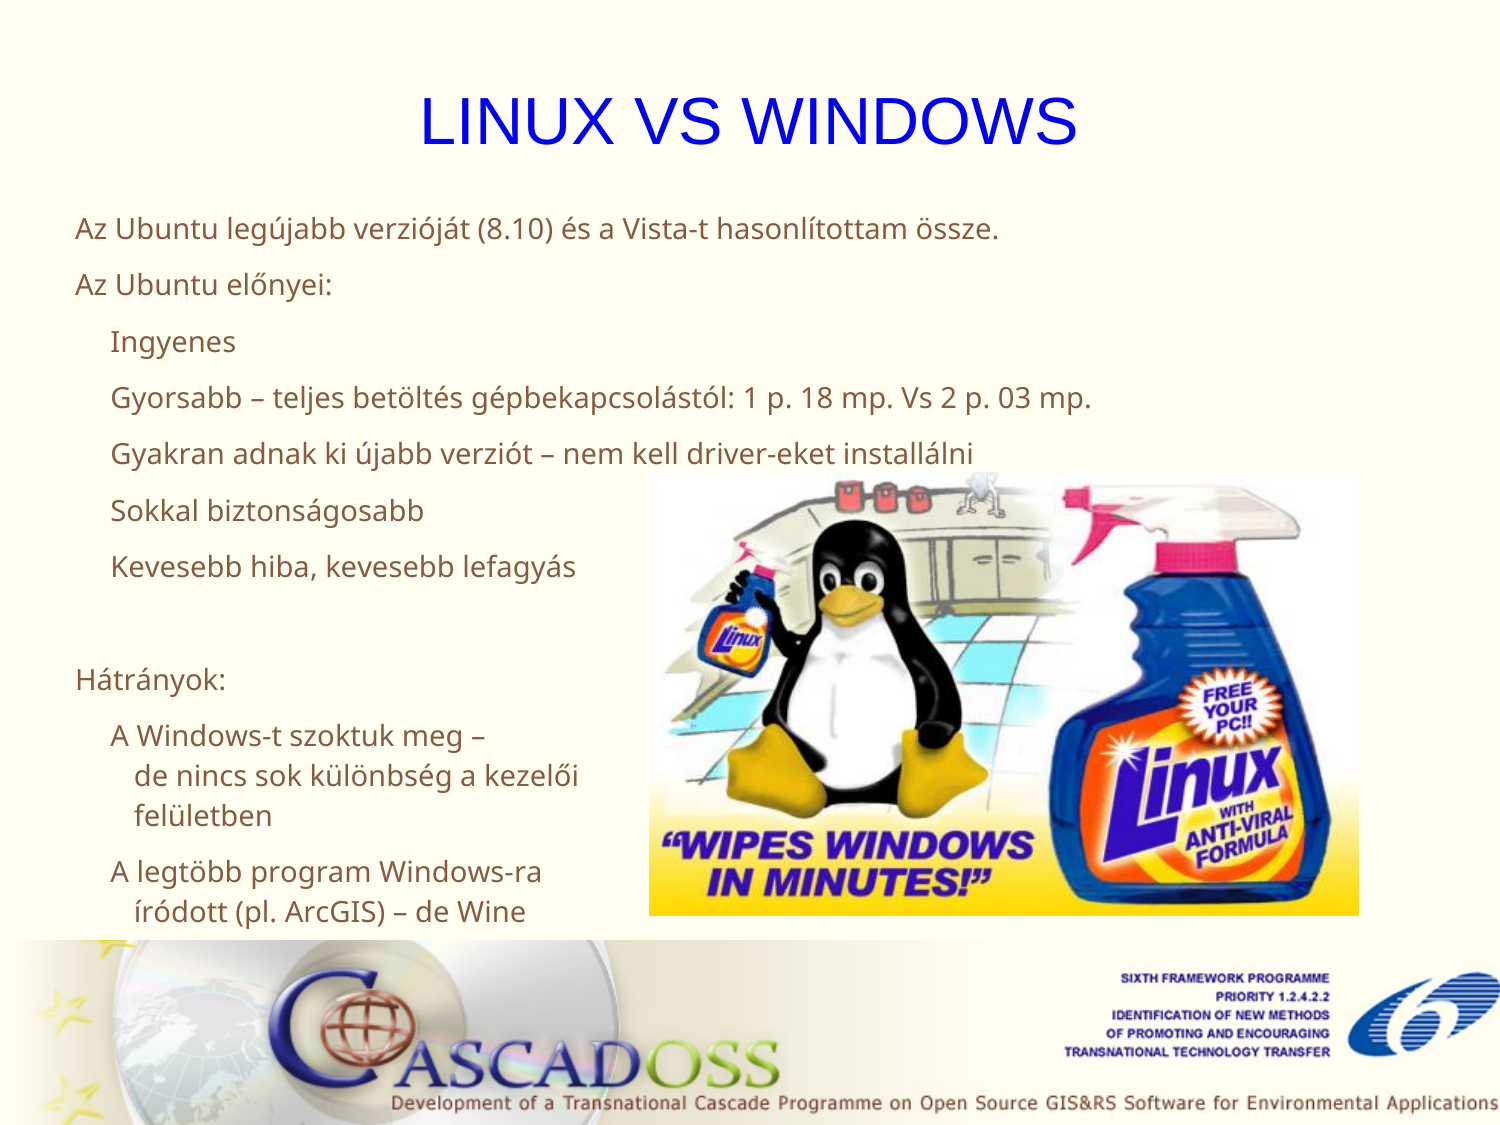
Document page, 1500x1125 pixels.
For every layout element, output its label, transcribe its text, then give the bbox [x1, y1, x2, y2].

title LINUX VS WINDOWS [75, 28, 1425, 207]
picture [649, 472, 1359, 916]
list Az Ubuntu legújabb verzióját (8.10) és a Vista-t hasonlítottam össze. Az Ubuntu előnyei: Ingyenes Gyorsabb – teljes betöltés gépbekapcsolástól: 1 p. 18 mp. Vs 2 p. 03 mp. Gyakran adnak ki újabb verziót – nem kell driver-eket installálni Sokkal biztonságosabb Kevesebb hiba, kevesebb lefagyás Hátrányok: A Windows-t szoktuk meg – de nincs sok különbség a kezelői felületben A legtöbb program Windows-ra íródott (pl. ArcGIS) – de Wine [75, 207, 1425, 907]
picture [0, 940, 1500, 1125]
